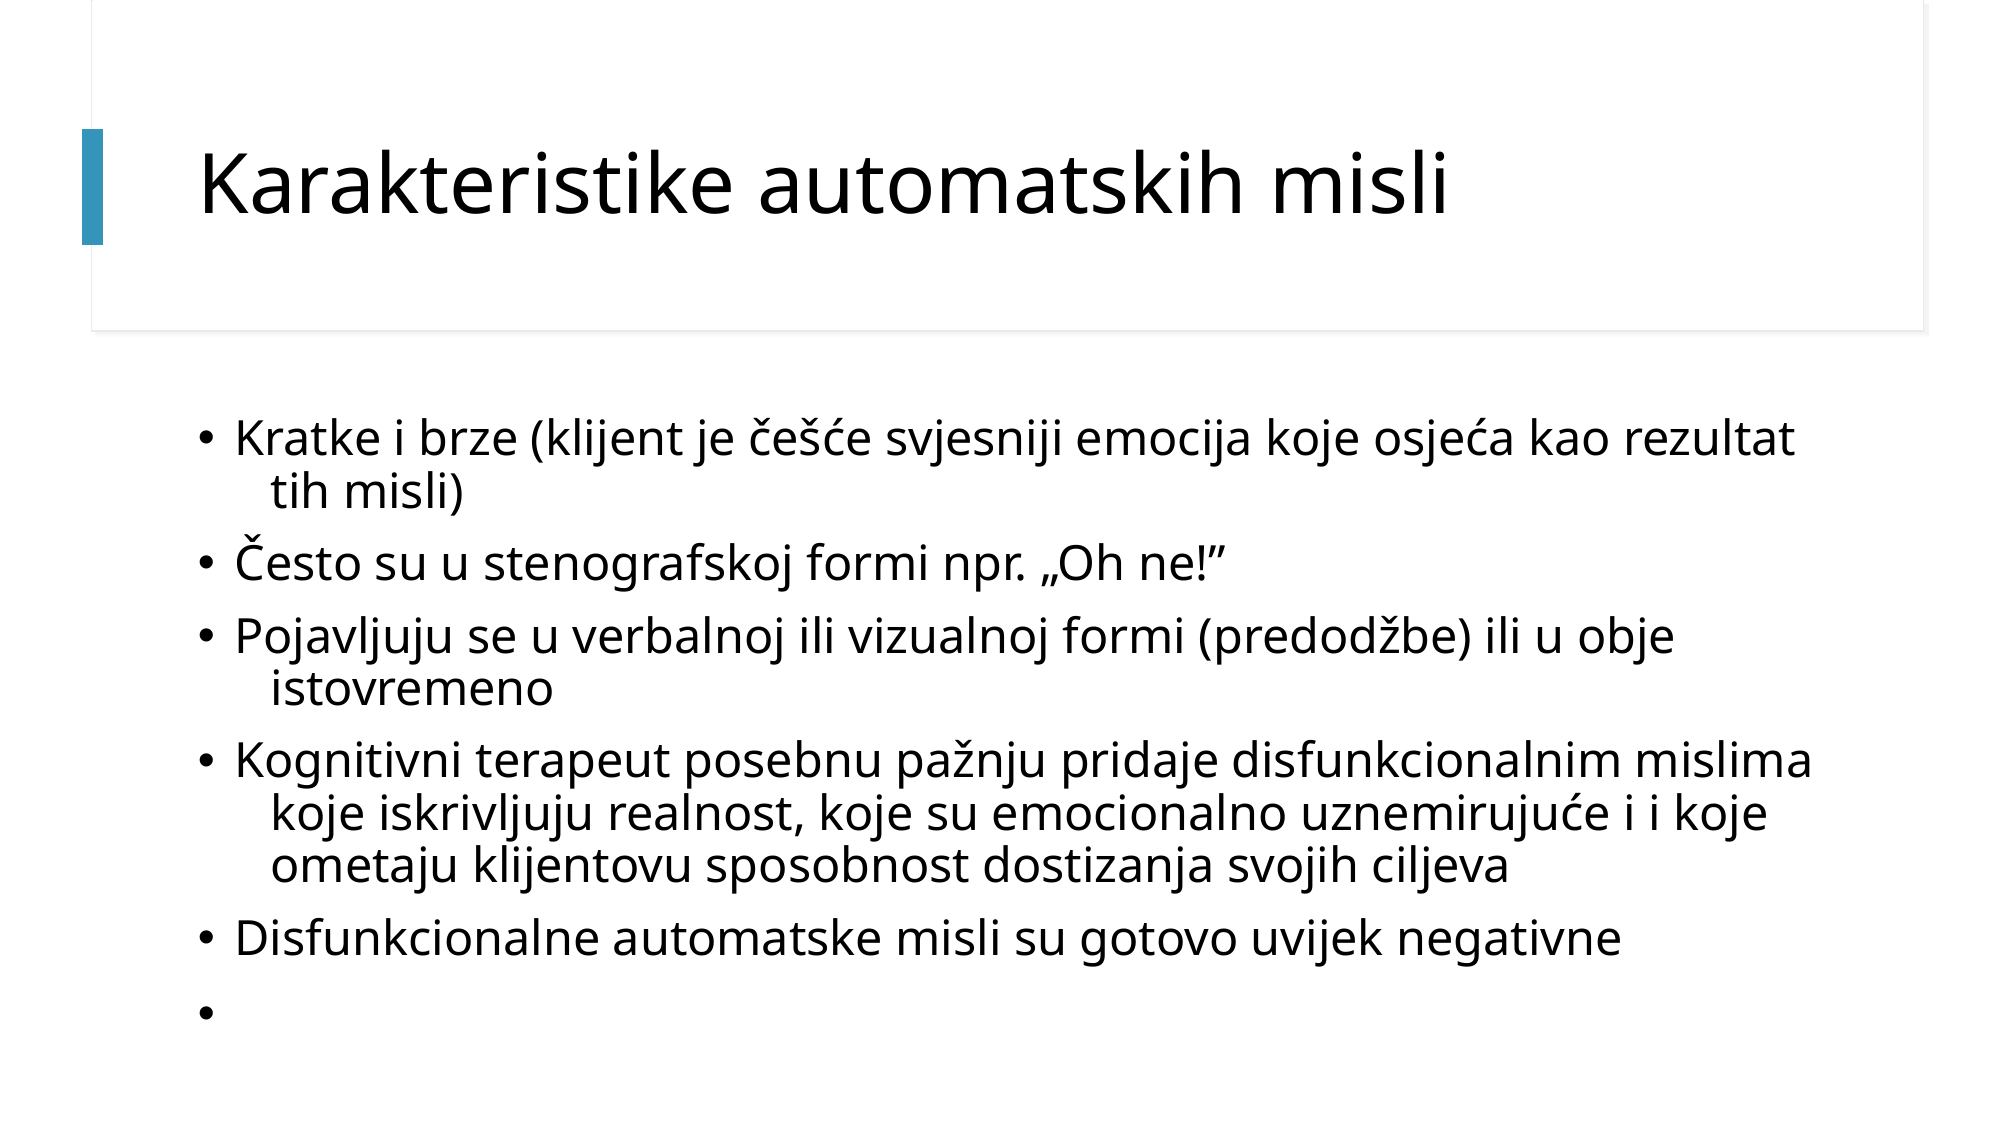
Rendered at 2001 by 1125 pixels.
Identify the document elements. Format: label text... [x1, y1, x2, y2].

list Kratke i brze (klijent je češće svjesniji emocija koje osjeća kao rezultat tih misli) Često su u stenografskoj formi npr. „Oh ne!” Pojavljuju se u verbalnoj ili vizualnoj formi (predodžbe) ili u obje istovremeno Kognitivni terapeut posebnu pažnju pridaje disfunkcionalnim mislima koje iskrivljuju realnost, koje su emocionalno uznemirujuće i i koje ometaju klijentovu sposobnost dostizanja svojih ciljeva Disfunkcionalne automatske misli su gotovo uvijek negativne [183, 406, 1852, 1013]
title Karakteristike automatskih misli [183, 90, 1852, 284]
